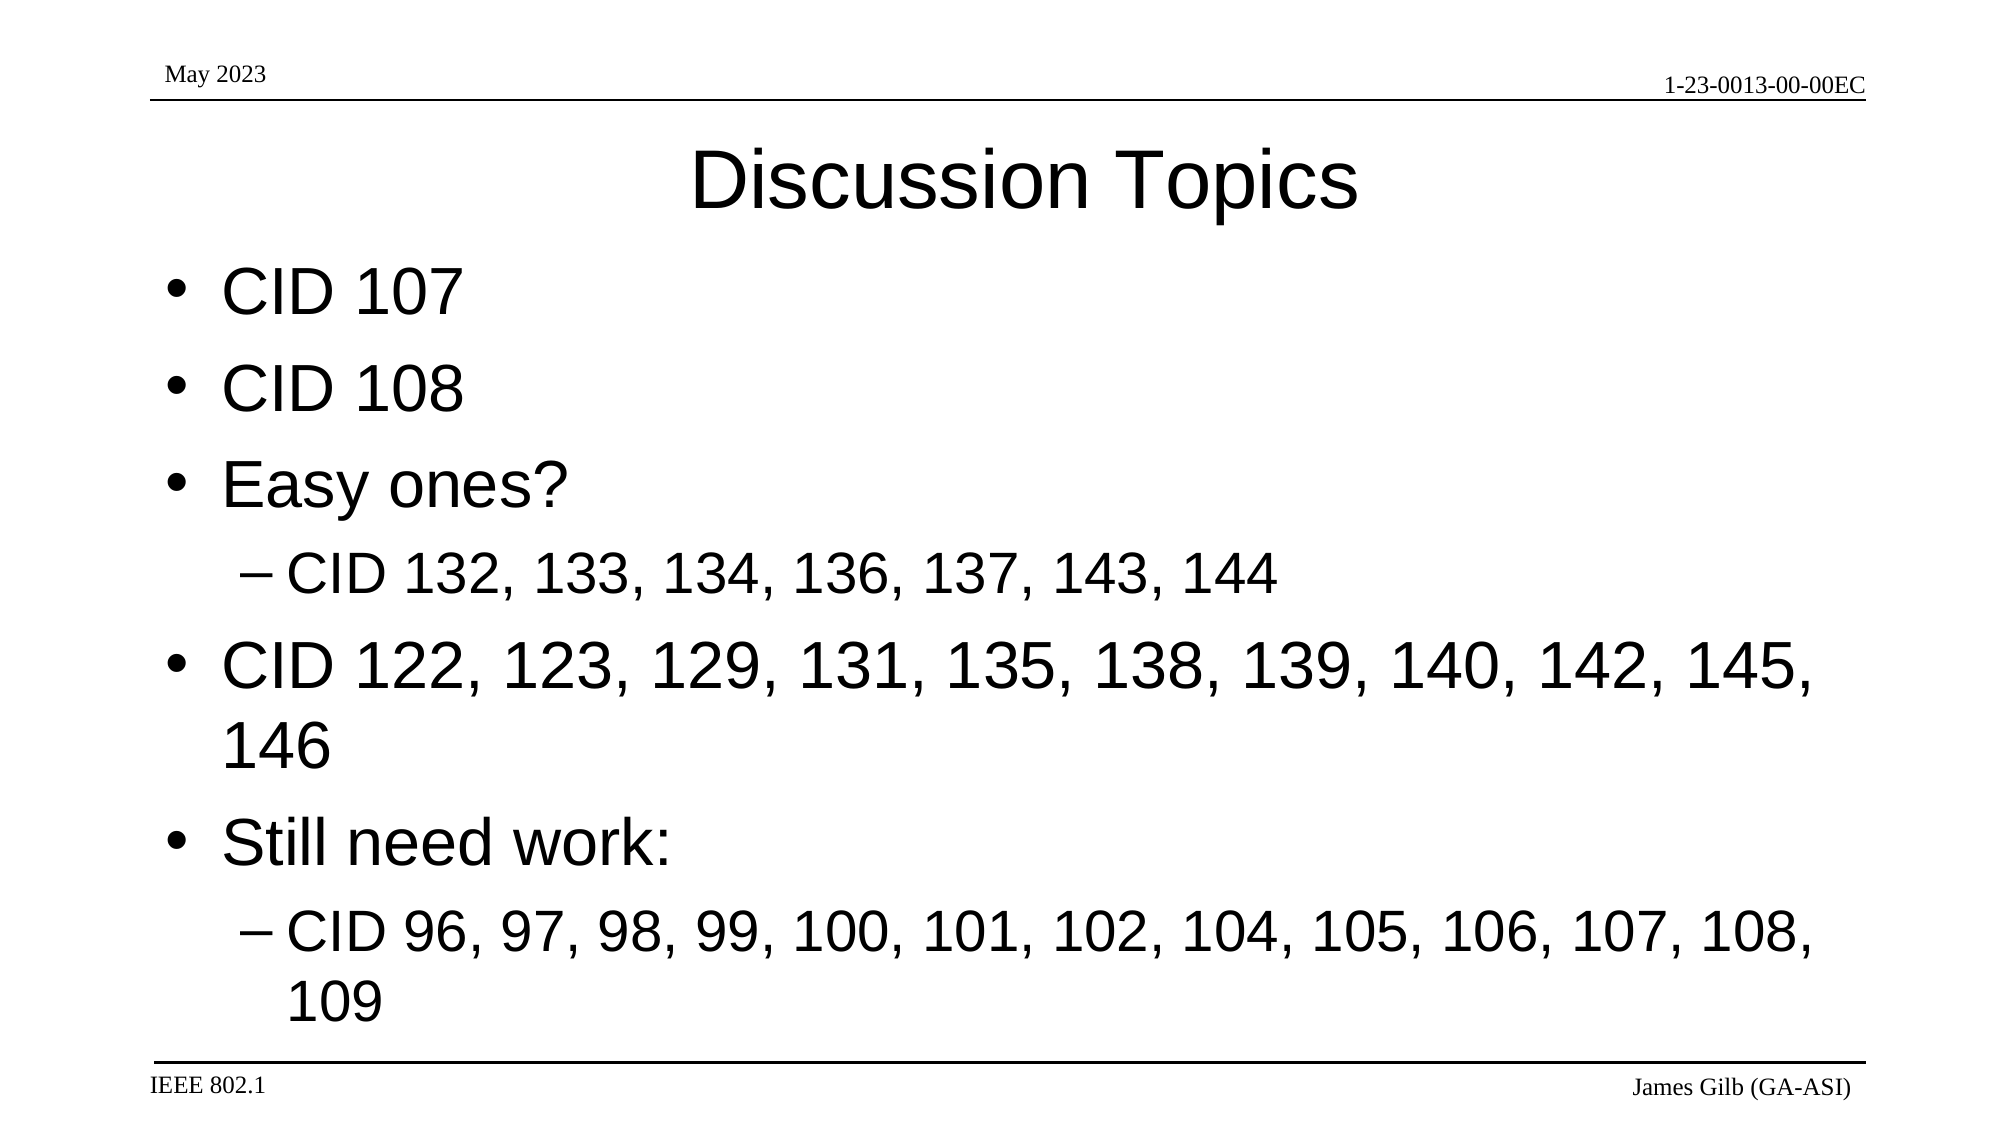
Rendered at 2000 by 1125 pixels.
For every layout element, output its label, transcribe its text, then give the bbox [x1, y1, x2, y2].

list CID 107 CID 108 Easy ones? CID 132, 133, 134, 136, 137, 143, 144 CID 122, 123, 129, 131, 135, 138, 139, 140, 142, 145, 146 Still need work: CID 96, 97, 98, 99, 100, 101, 102, 104, 105, 106, 107, 108, 109 [150, 239, 1900, 1051]
title Discussion Topics [149, 112, 1900, 238]
